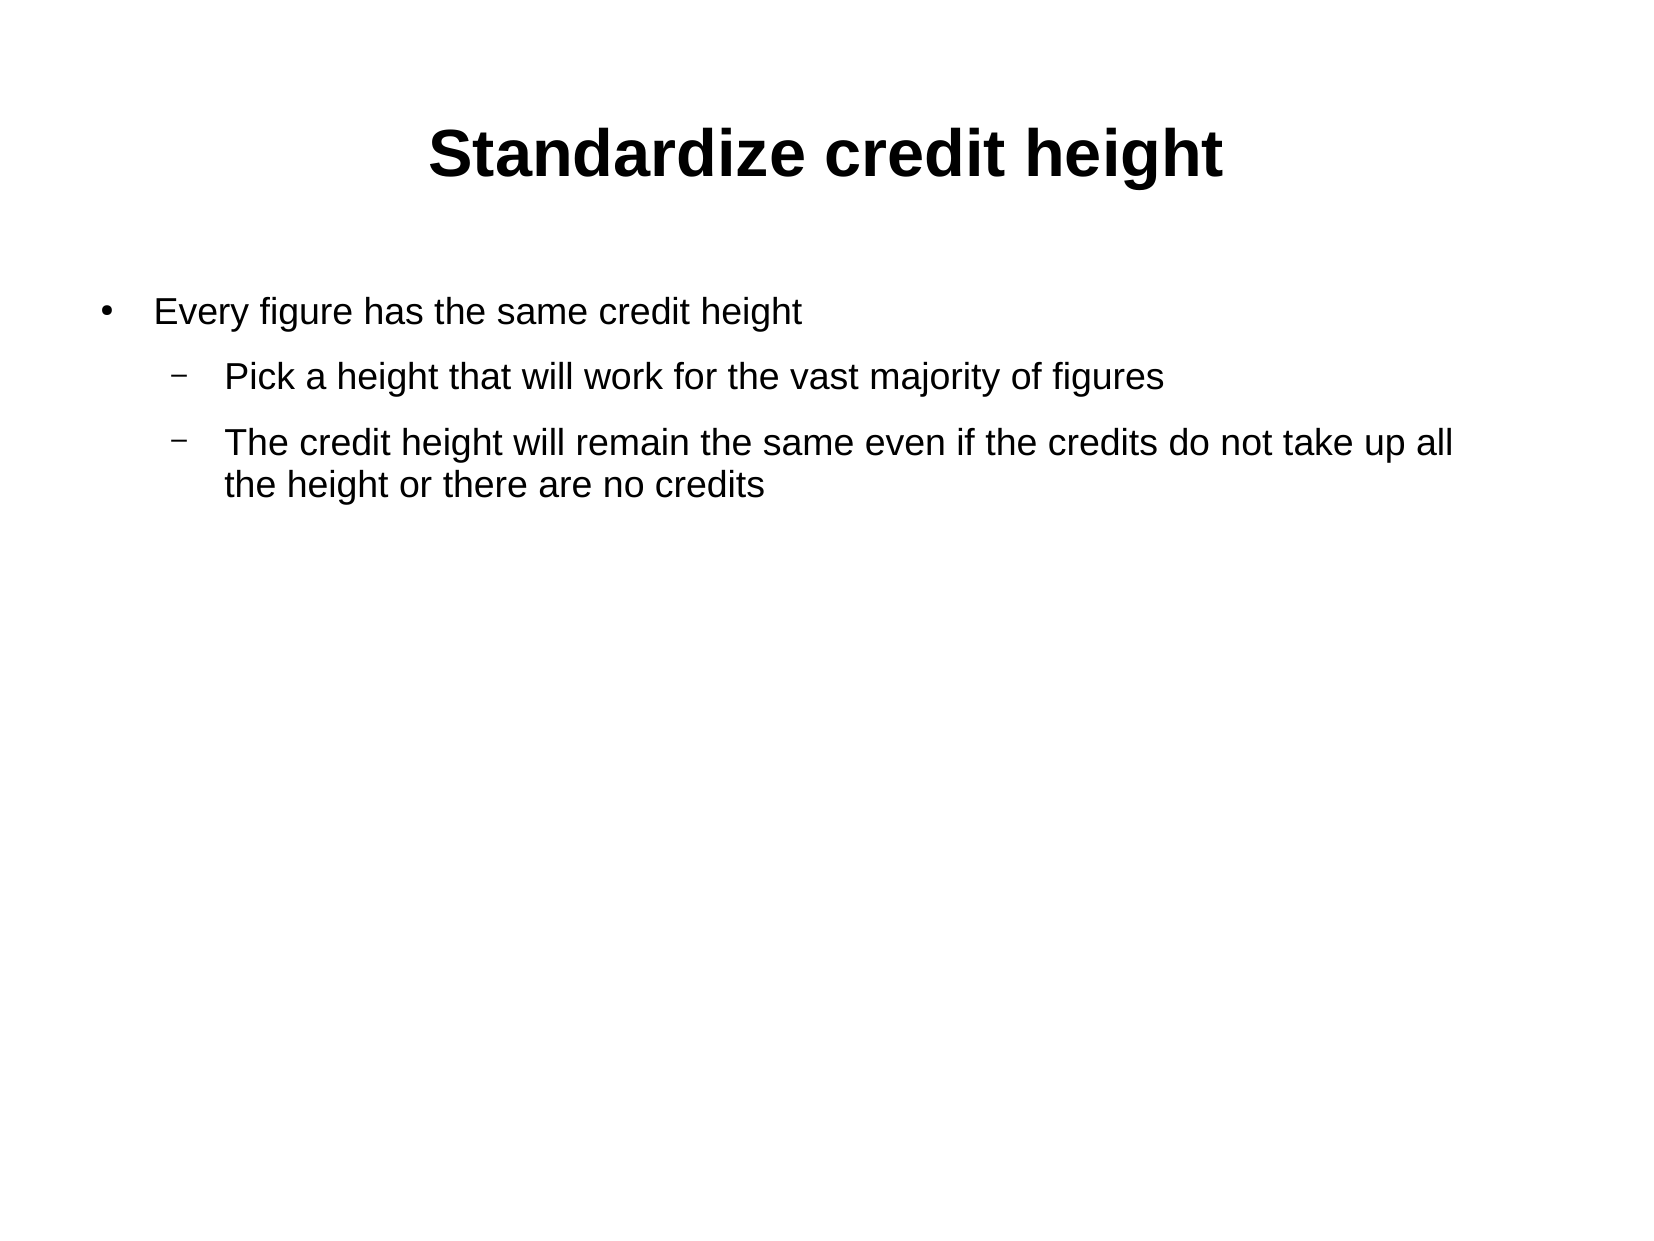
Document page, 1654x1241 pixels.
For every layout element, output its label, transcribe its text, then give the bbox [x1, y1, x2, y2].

list Every figure has the same credit height Pick a height that will work for the vast majority of figures The credit height will remain the same even if the credits do not take up all the height or there are no credits [82, 290, 1501, 634]
title Standardize credit height [82, 49, 1571, 257]
